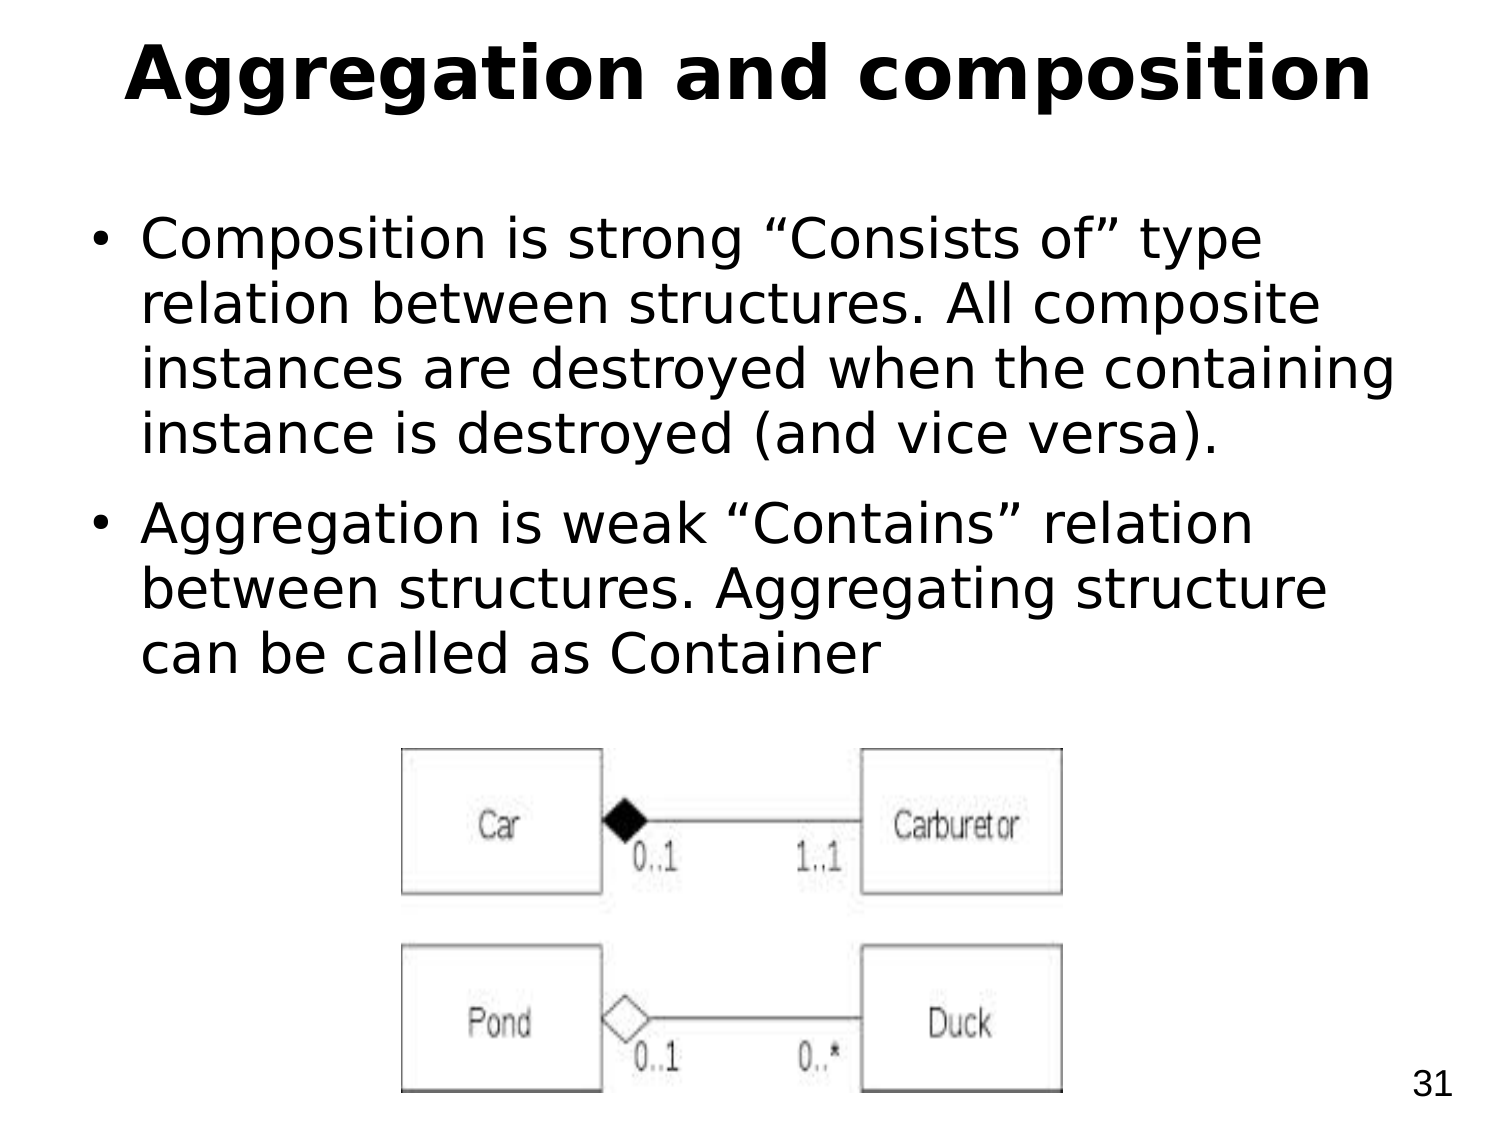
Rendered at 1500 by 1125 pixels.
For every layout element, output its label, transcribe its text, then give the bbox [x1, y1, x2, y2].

picture [401, 748, 1063, 1093]
list Composition is strong “Consists of” type relation between structures. All composite instances are destroyed when the containing instance is destroyed (and vice versa). Aggregation is weak “Contains” relation between structures. Aggregating structure can be called as Container [75, 206, 1425, 709]
title Aggregation and composition [75, 29, 1425, 118]
